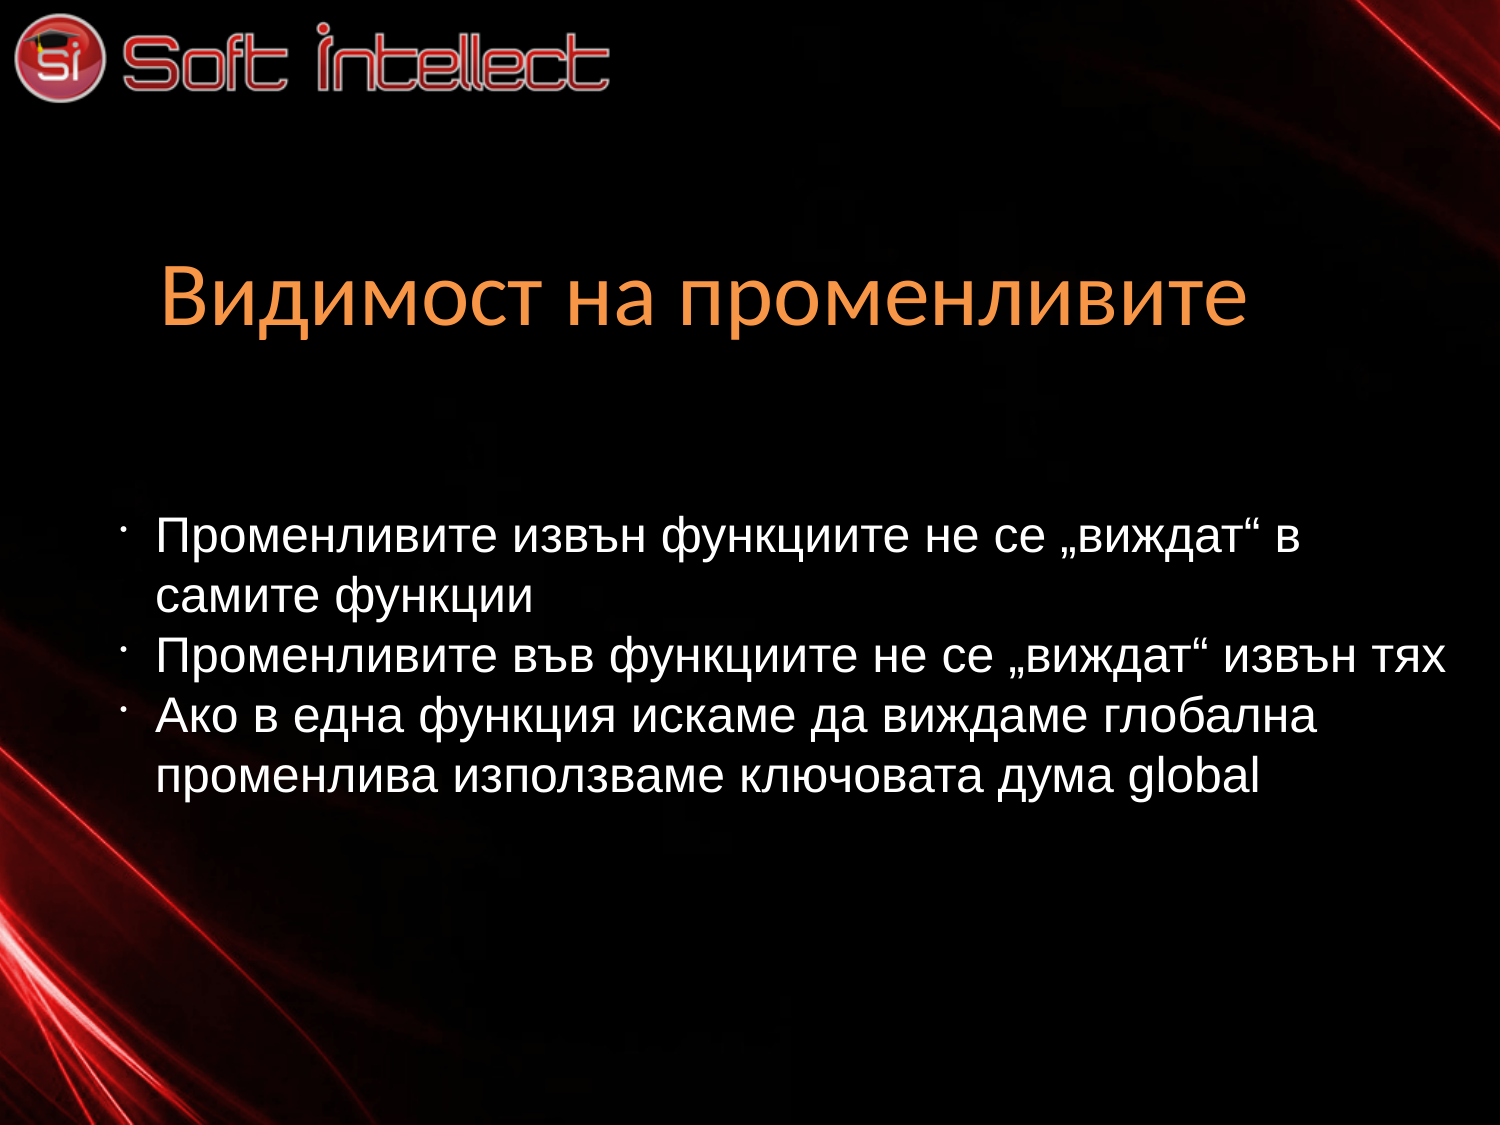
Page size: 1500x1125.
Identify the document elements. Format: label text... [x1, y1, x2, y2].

picture [0, 0, 1500, 1125]
text_box Видимост на променливите [29, 195, 1380, 382]
text_box Променливите извън функциите не се „виждат“ в самите функции Променливите във функциите не се „виждат“ извън тях Ако в една функция искаме да виждаме глобална променлива използваме ключовата дума global [104, 495, 1470, 825]
